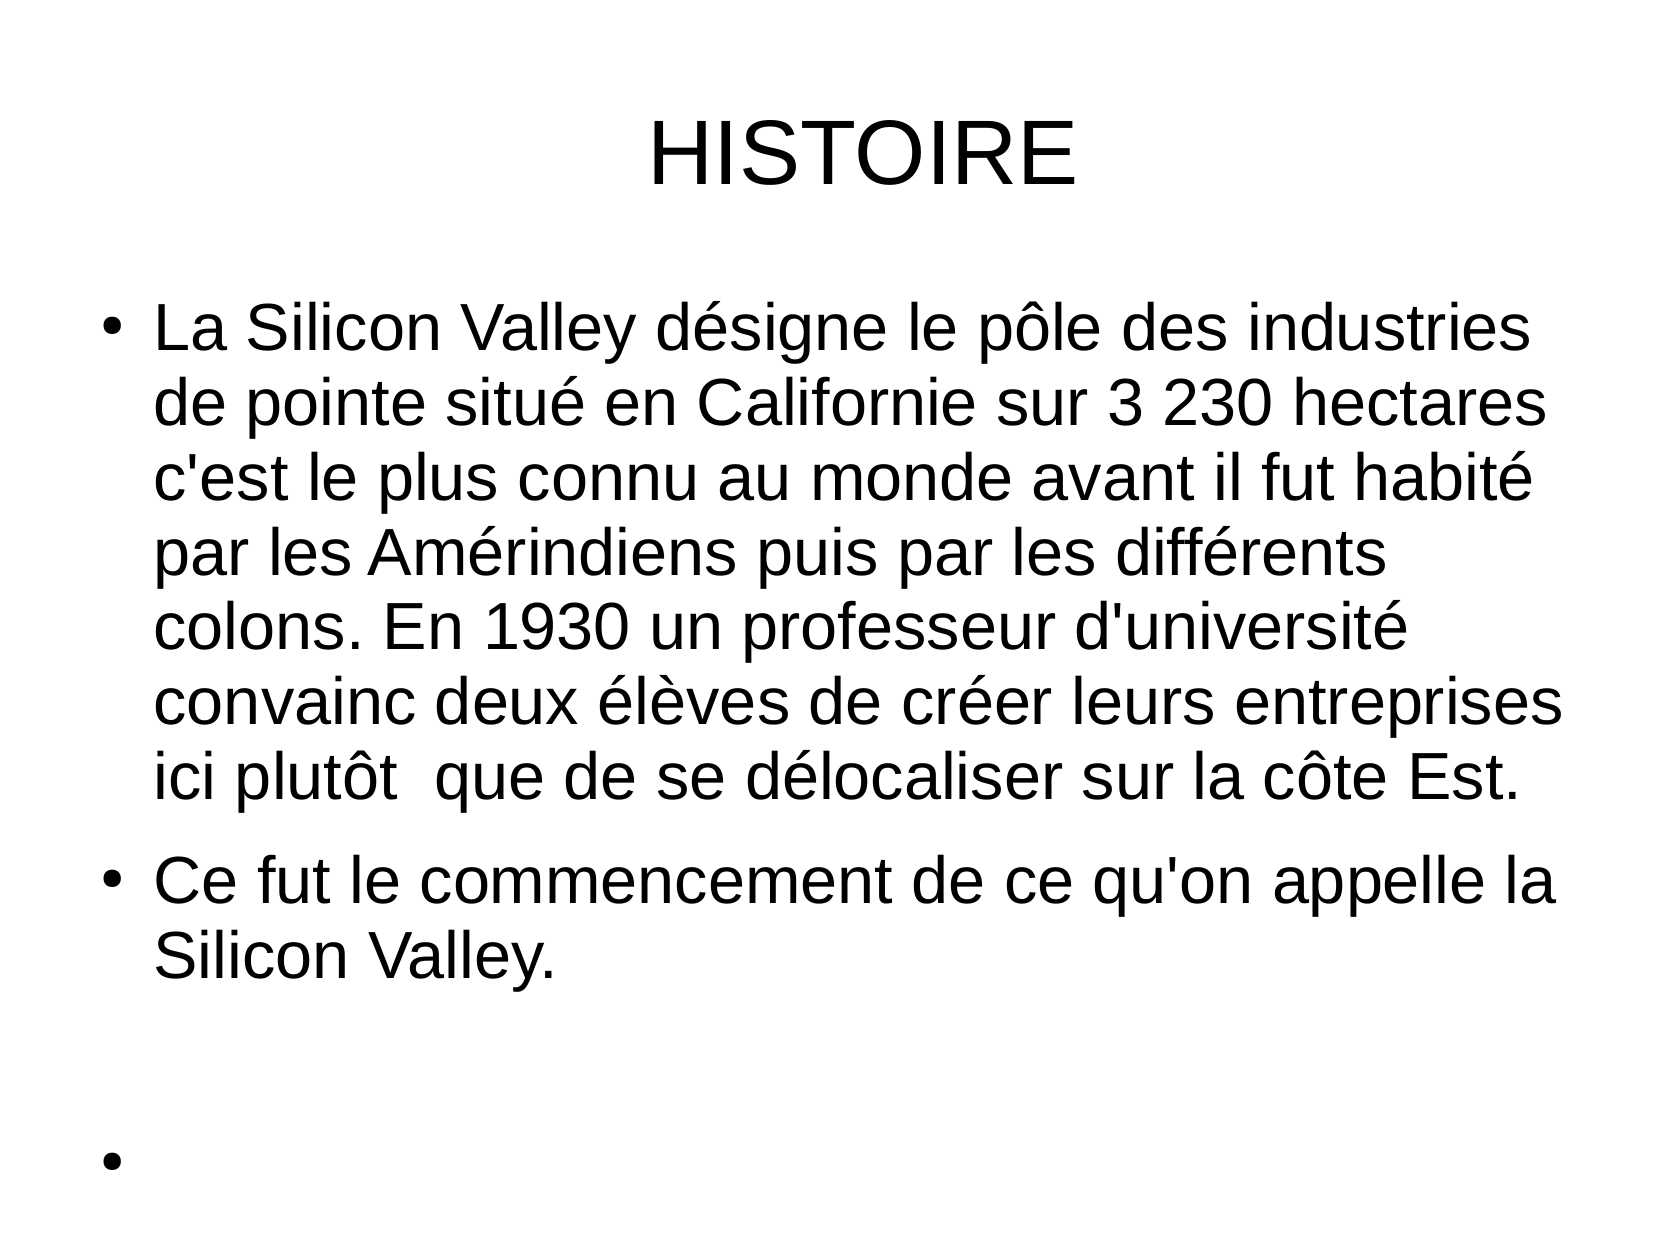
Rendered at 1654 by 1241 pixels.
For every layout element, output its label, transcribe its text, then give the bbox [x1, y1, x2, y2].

list La Silicon Valley désigne le pôle des industries de pointe situé en Californie sur 3 230 hectares c'est le plus connu au monde avant il fut habité par les Amérindiens puis par les différents colons. En 1930 un professeur d'université convainc deux élèves de créer leurs entreprises ici plutôt que de se délocaliser sur la côte Est. Ce fut le commencement de ce qu'on appelle la Silicon Valley. [82, 290, 1571, 1202]
title HISTOIRE [82, 49, 1571, 257]
